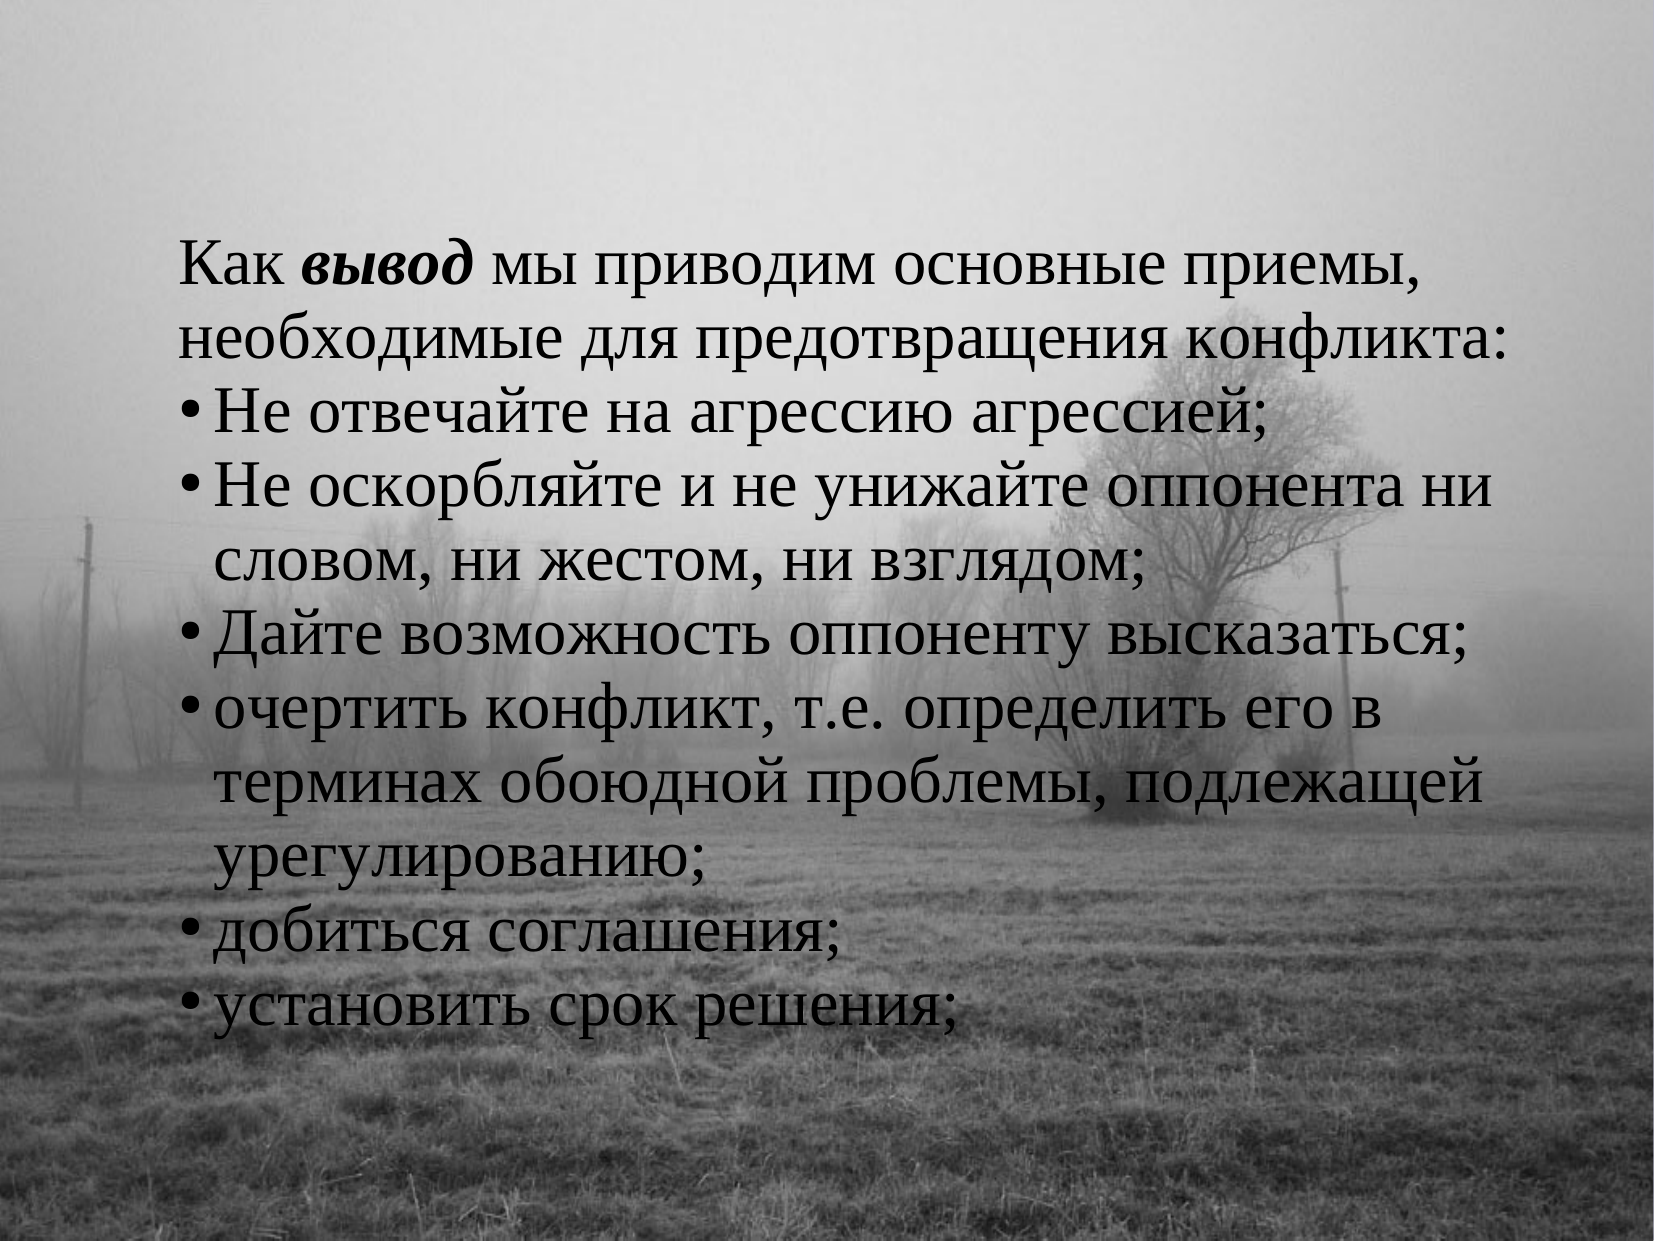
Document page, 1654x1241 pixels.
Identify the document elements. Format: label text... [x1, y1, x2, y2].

subtitle Как вывод мы приводим основные приемы, необходимые для предотвращения конфликта: Не отвечайте на агрессию агрессией; Не оскорбляйте и не унижайте оппонента ни словом, ни жестом, ни взглядом; Дайте возможность оппоненту высказаться; очертить конфликт, т.е. определить его в терминах обоюдной проблемы, подлежащей урегулированию; добиться соглашения; установить срок решения; [178, 88, 1570, 1176]
picture [0, 0, 1654, 1241]
